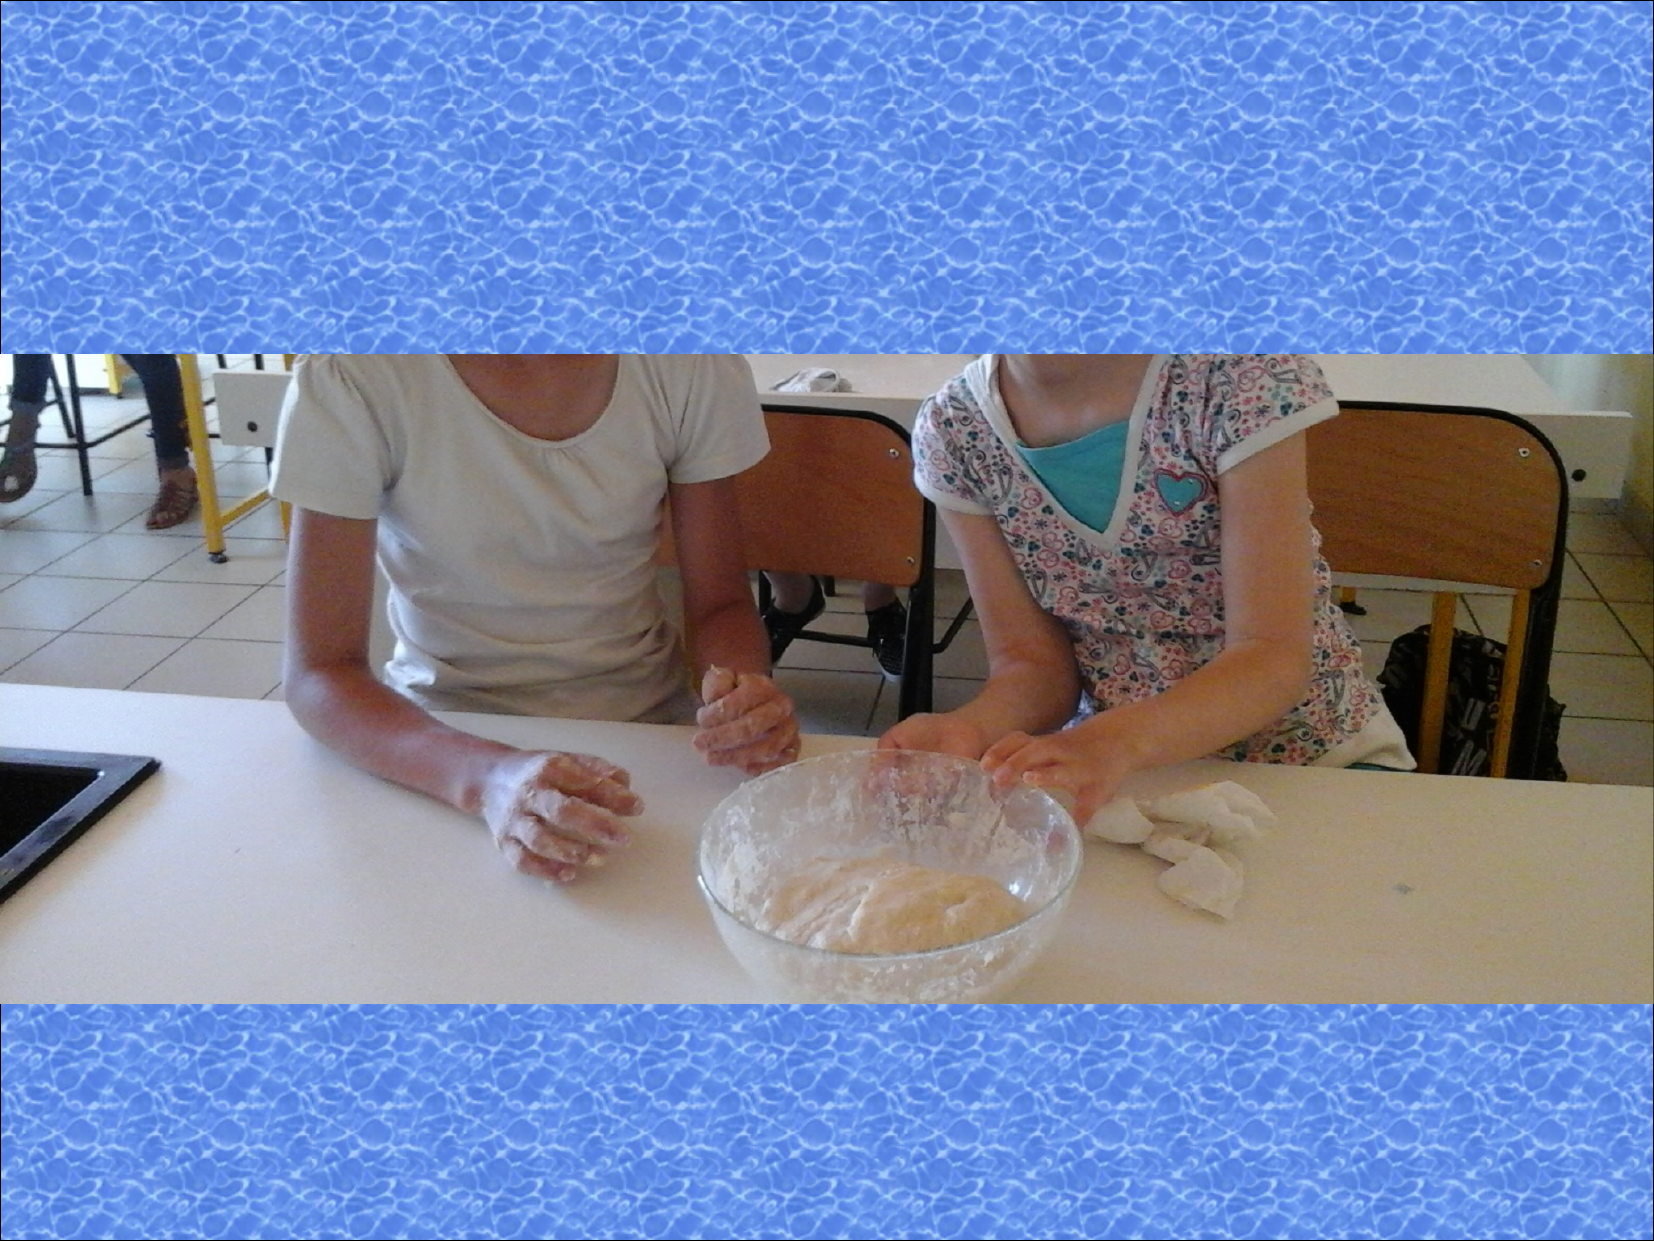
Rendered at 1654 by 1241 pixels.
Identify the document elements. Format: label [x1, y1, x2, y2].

text_box [0, 1004, 1654, 1241]
picture [0, 354, 1654, 1004]
text_box [0, 0, 1654, 354]
